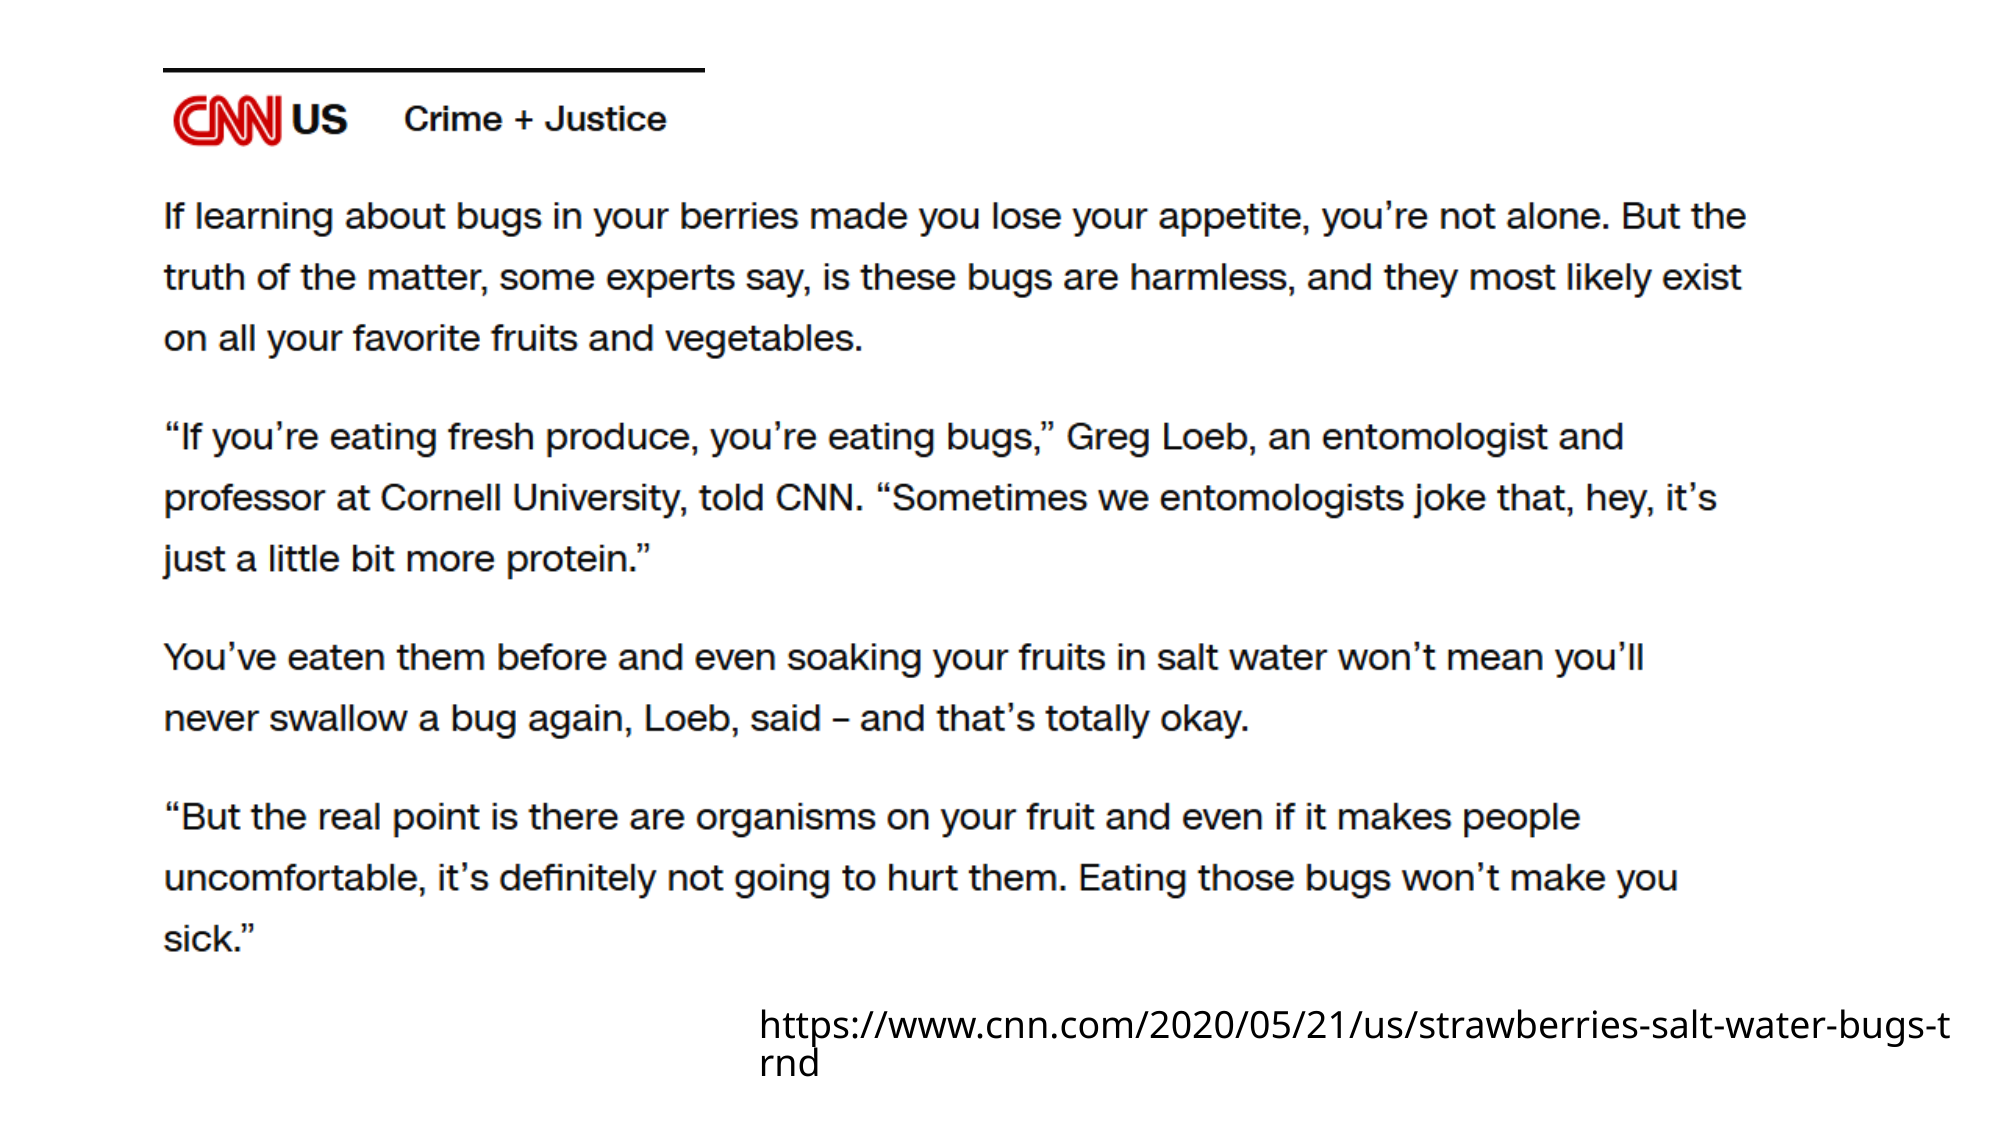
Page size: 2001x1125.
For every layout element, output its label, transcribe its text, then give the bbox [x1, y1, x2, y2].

text_box https://www.cnn.com/2020/05/21/us/strawberries-salt-water-bugs-trnd [743, 994, 1979, 1101]
picture [108, 68, 1796, 994]
